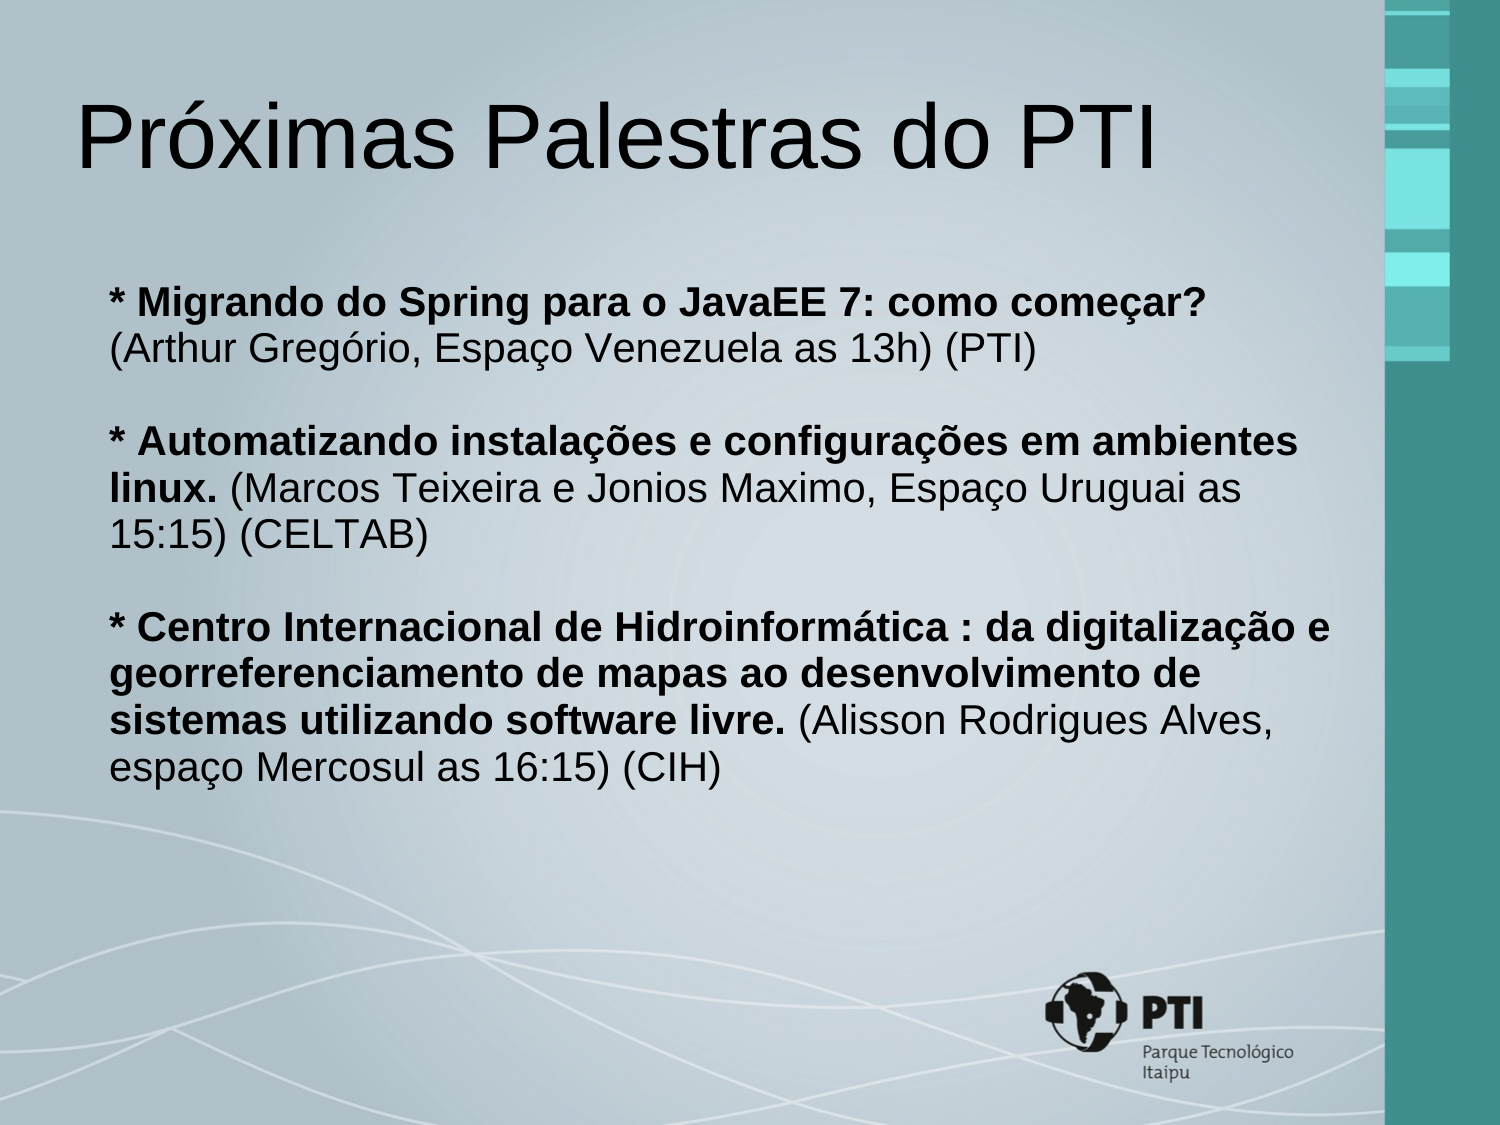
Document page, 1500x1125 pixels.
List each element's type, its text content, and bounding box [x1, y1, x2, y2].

title Próximas Palestras do PTI [74, 44, 1425, 232]
picture [0, 0, 1500, 1125]
text_box * Migrando do Spring para o JavaEE 7: como começar? (Arthur Gregório, Espaço Venezuela as 13h) (PTI) * Automatizando instalações e configurações em ambientes linux. (Marcos Teixeira e Jonios Maximo, Espaço Uruguai as 15:15) (CELTAB) * Centro Internacional de Hidroinformática : da digitalização e georreferenciamento de mapas ao desenvolvimento de sistemas utilizando software livre. (Alisson Rodrigues Alves, espaço Mercosul as 16:15) (CIH) [94, 271, 1359, 802]
